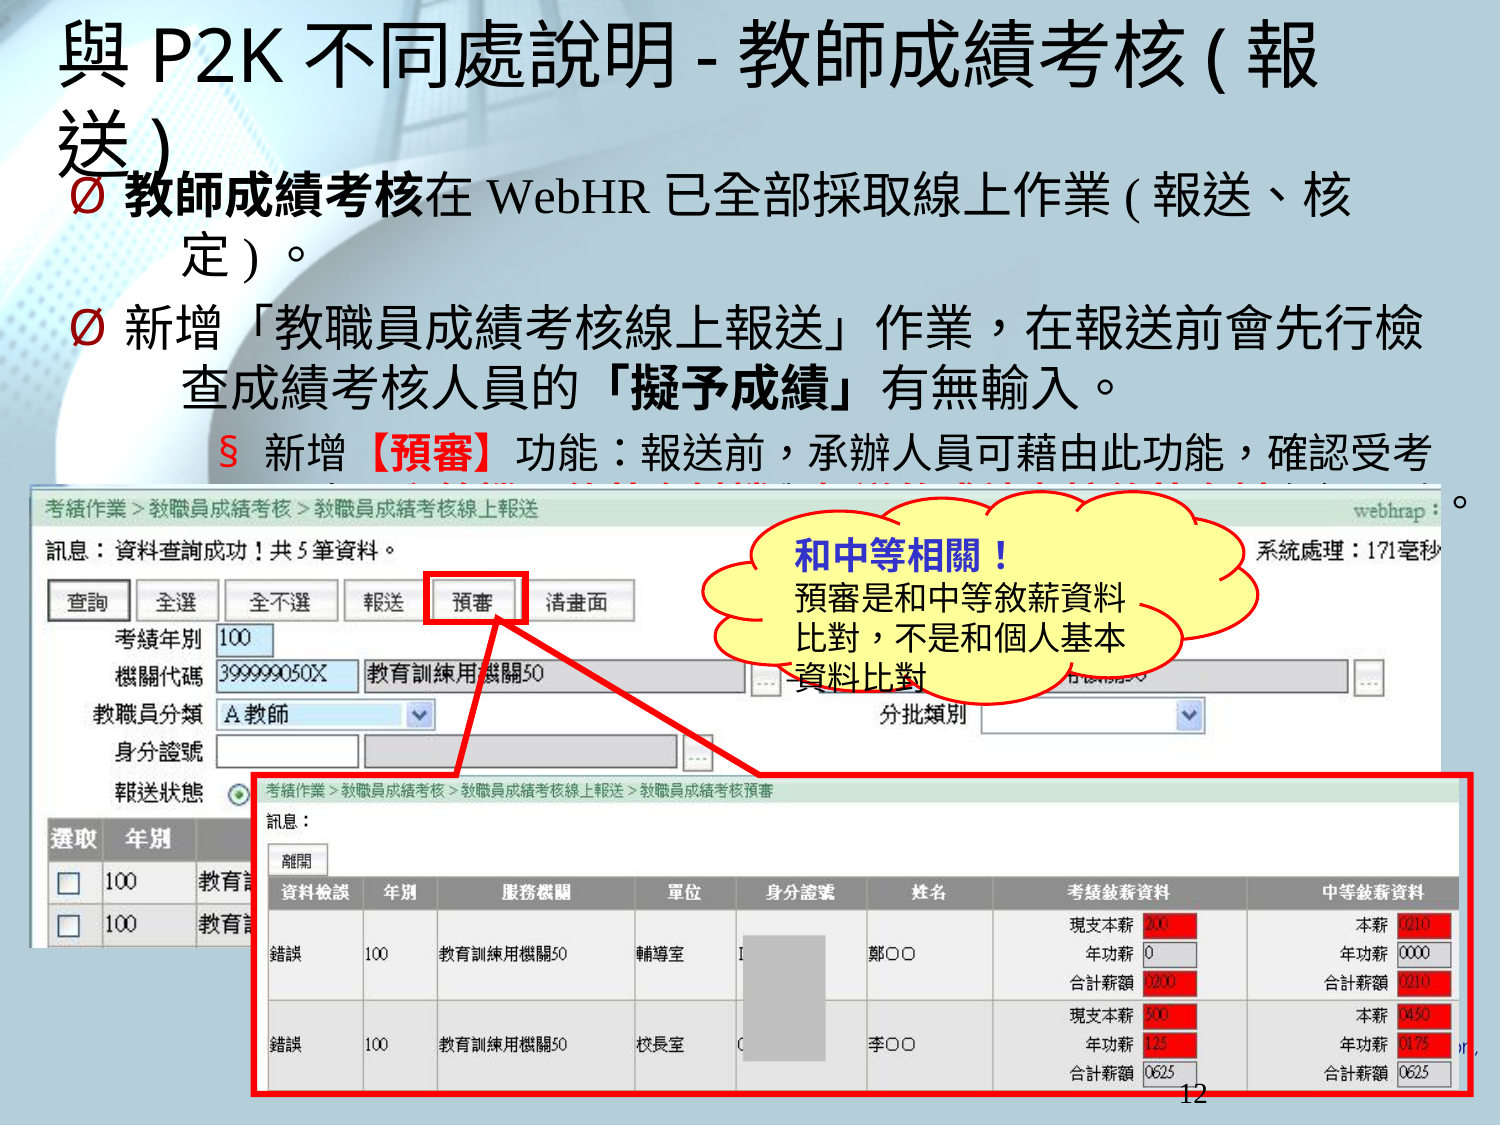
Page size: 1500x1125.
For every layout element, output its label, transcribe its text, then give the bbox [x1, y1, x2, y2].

title 與P2K不同處說明-教師成績考核(報送) [41, 0, 1388, 188]
list 教師成績考核在WebHR已全部採取線上作業(報送、核定)。 新增「教職員成績考核線上報送」作業，在報送前會先行檢查成績考核人員的「擬予成績」有無輸入。 新增【預審】功能：報送前，承辦人員可藉由此功能，確認受考人員主管機關敘薪資料檔與報送的成績考核敘薪資料有無一致。 [53, 156, 1457, 606]
text_box 和中等相關！ 預審是和中等敘薪資料比對，不是和個人基本資料比對 [702, 491, 1258, 705]
picture [29, 484, 1441, 948]
text_box [1163, 1066, 1477, 1125]
picture [430, 577, 522, 619]
picture [258, 625, 1459, 1090]
